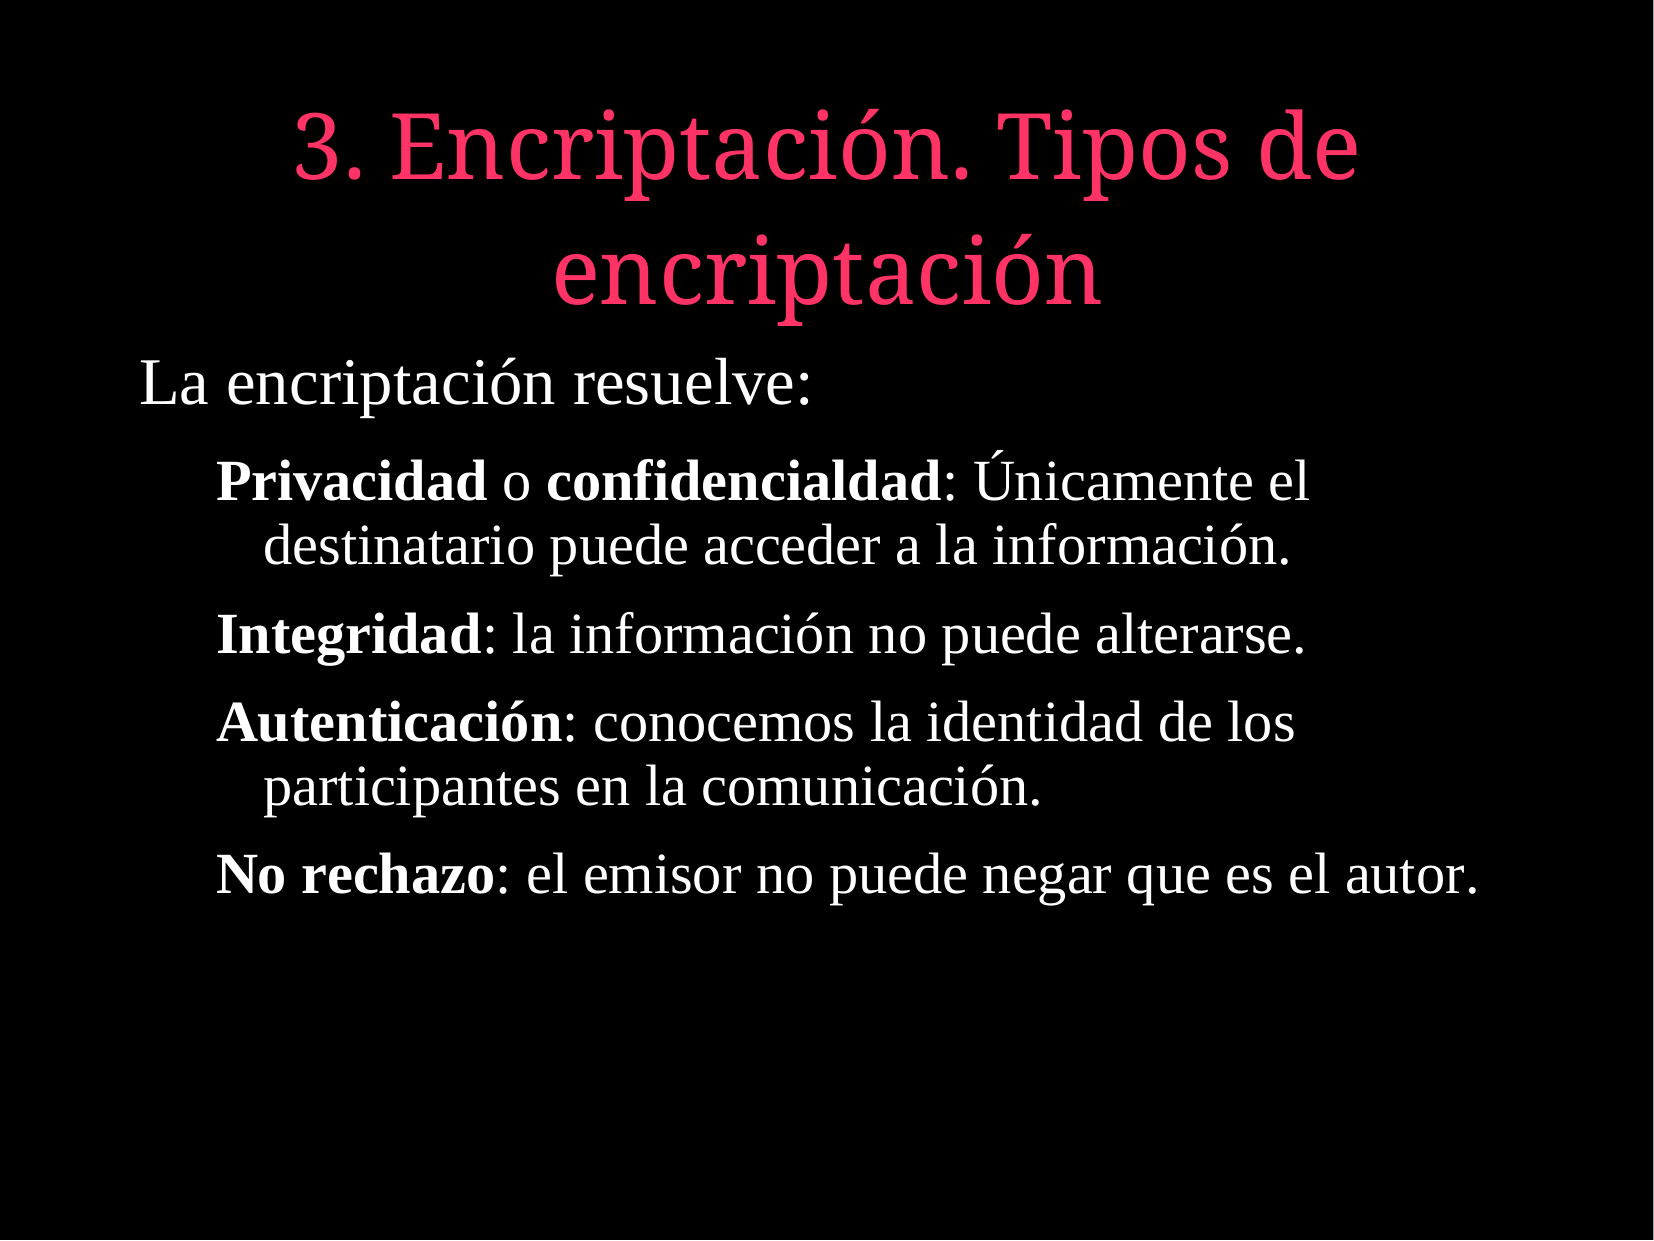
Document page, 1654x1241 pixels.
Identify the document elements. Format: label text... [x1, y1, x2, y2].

list La encriptación resuelve: Privacidad o confidencialdad: Únicamente el destinatario puede acceder a la información. Integridad: la información no puede alterarse. Autenticación: conocemos la identidad de los participantes en la comunicación. No rechazo: el emisor no puede negar que es el autor. [121, 344, 1534, 1127]
title 3. Encriptación. Tipos de encriptación [121, 82, 1534, 331]
